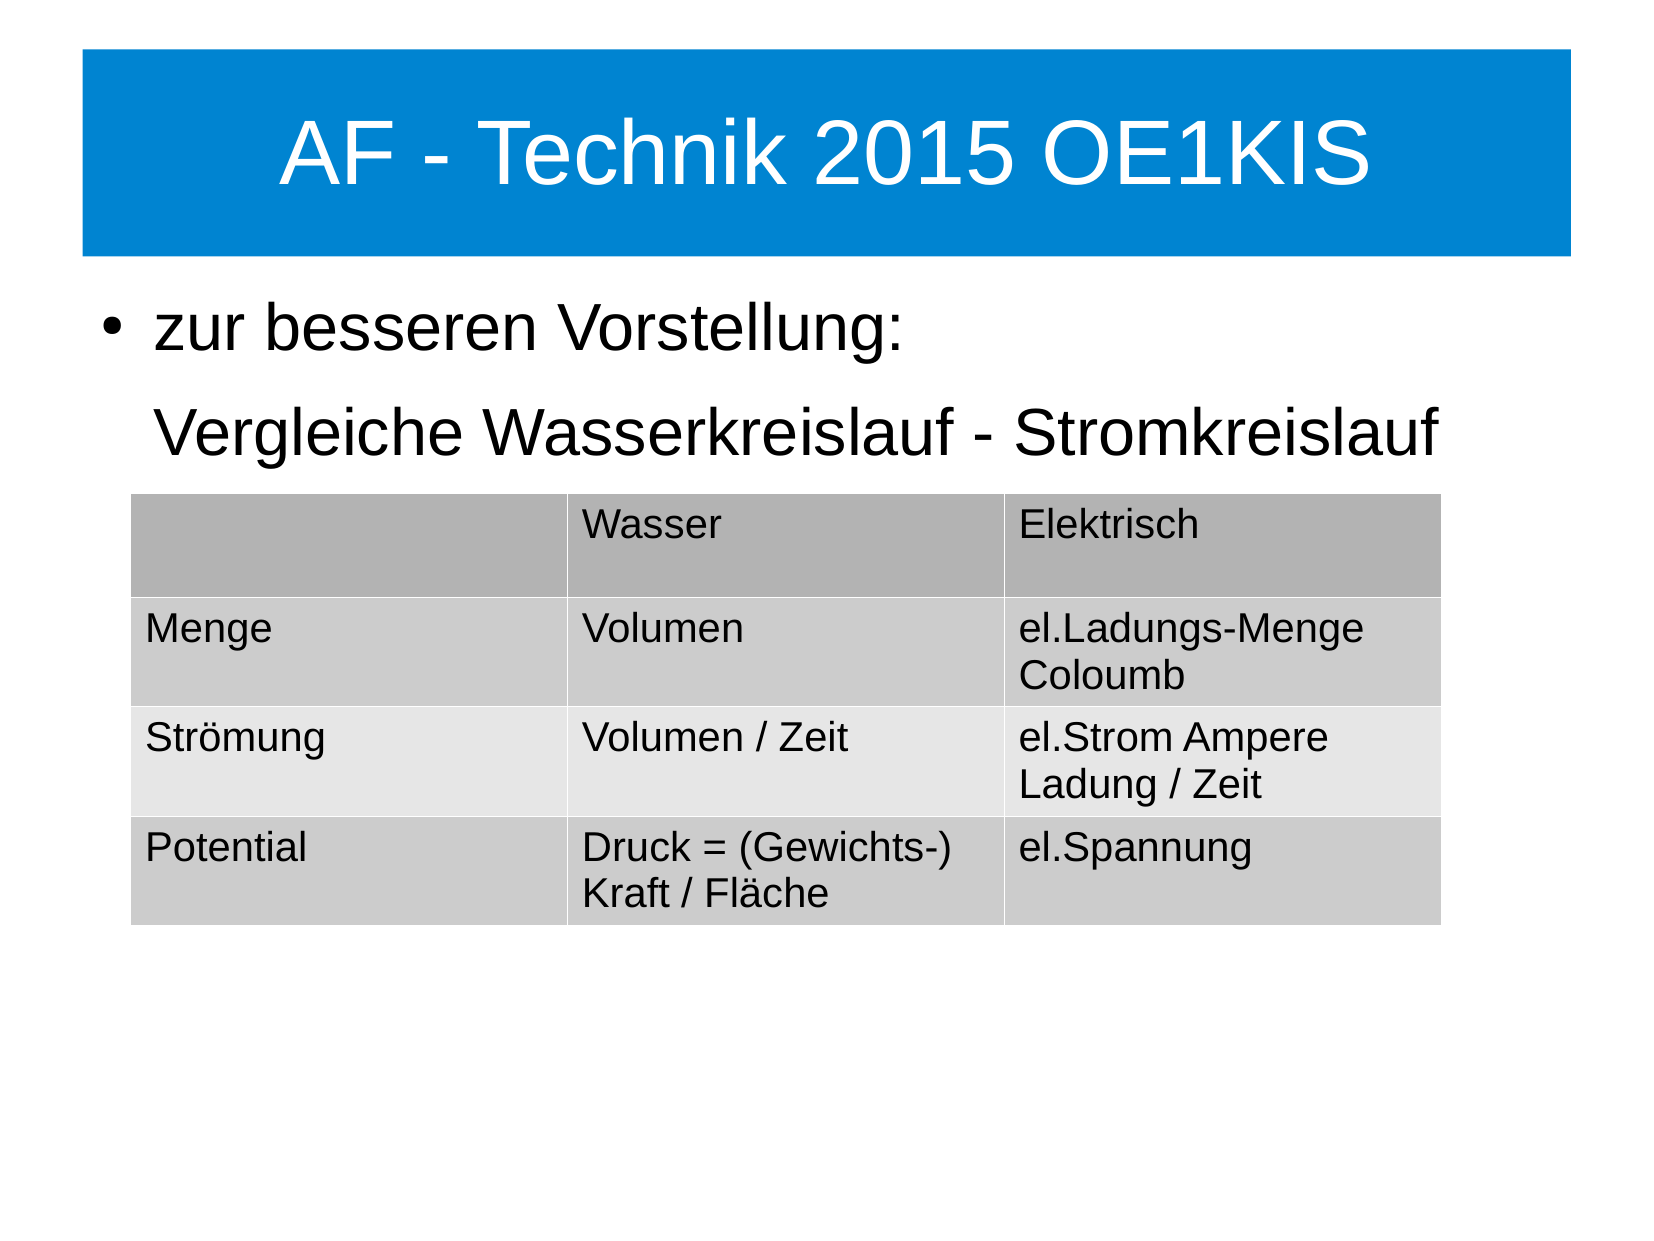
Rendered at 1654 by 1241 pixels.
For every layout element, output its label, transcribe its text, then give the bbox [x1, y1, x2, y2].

table_cell Druck = (Gewichts-) Kraft / Fläche [568, 817, 1004, 925]
table_cell Menge [131, 598, 567, 706]
table_cell Strömung [131, 707, 567, 816]
table_cell Volumen [568, 598, 1004, 706]
table_header [131, 494, 567, 597]
table_cell Volumen / Zeit [568, 707, 1004, 816]
table_cell el.Ladungs-Menge Coloumb [1005, 598, 1441, 706]
table_header Wasser [568, 494, 1004, 597]
title AF - Technik 2015 OE1KIS [82, 49, 1571, 257]
table_cell el.Spannung [1005, 817, 1441, 925]
table_cell el.Strom Ampere Ladung / Zeit [1005, 707, 1441, 816]
table_header Elektrisch [1005, 494, 1441, 597]
list zur besseren Vorstellung: Vergleiche Wasserkreislauf - Stromkreislauf [82, 290, 1571, 1010]
table_cell Potential [131, 817, 567, 925]
